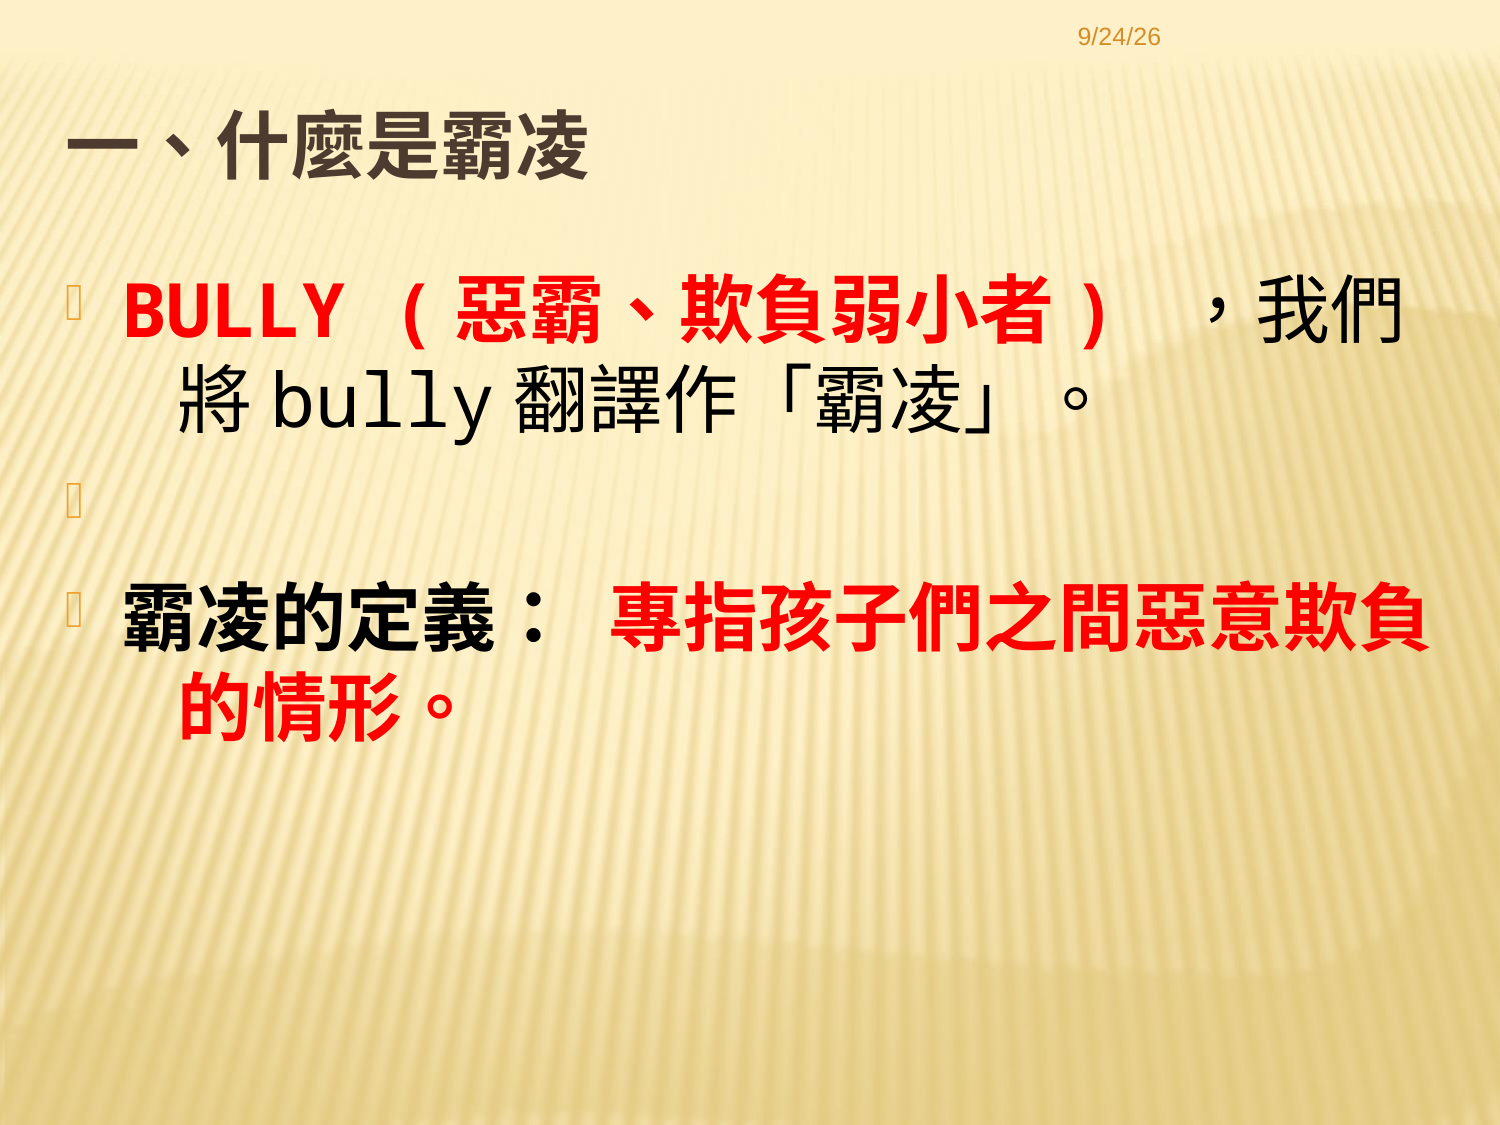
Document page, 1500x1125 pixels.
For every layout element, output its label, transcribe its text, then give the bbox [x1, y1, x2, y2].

title 一、什麼是霸凌 [50, 75, 1476, 213]
list BULLY (惡霸、欺負弱小者) ，我們將bully翻譯作「霸凌」。 霸凌的定義： 專指孩子們之間惡意欺負的情形。 [50, 254, 1476, 998]
text_box [1062, 12, 1476, 60]
